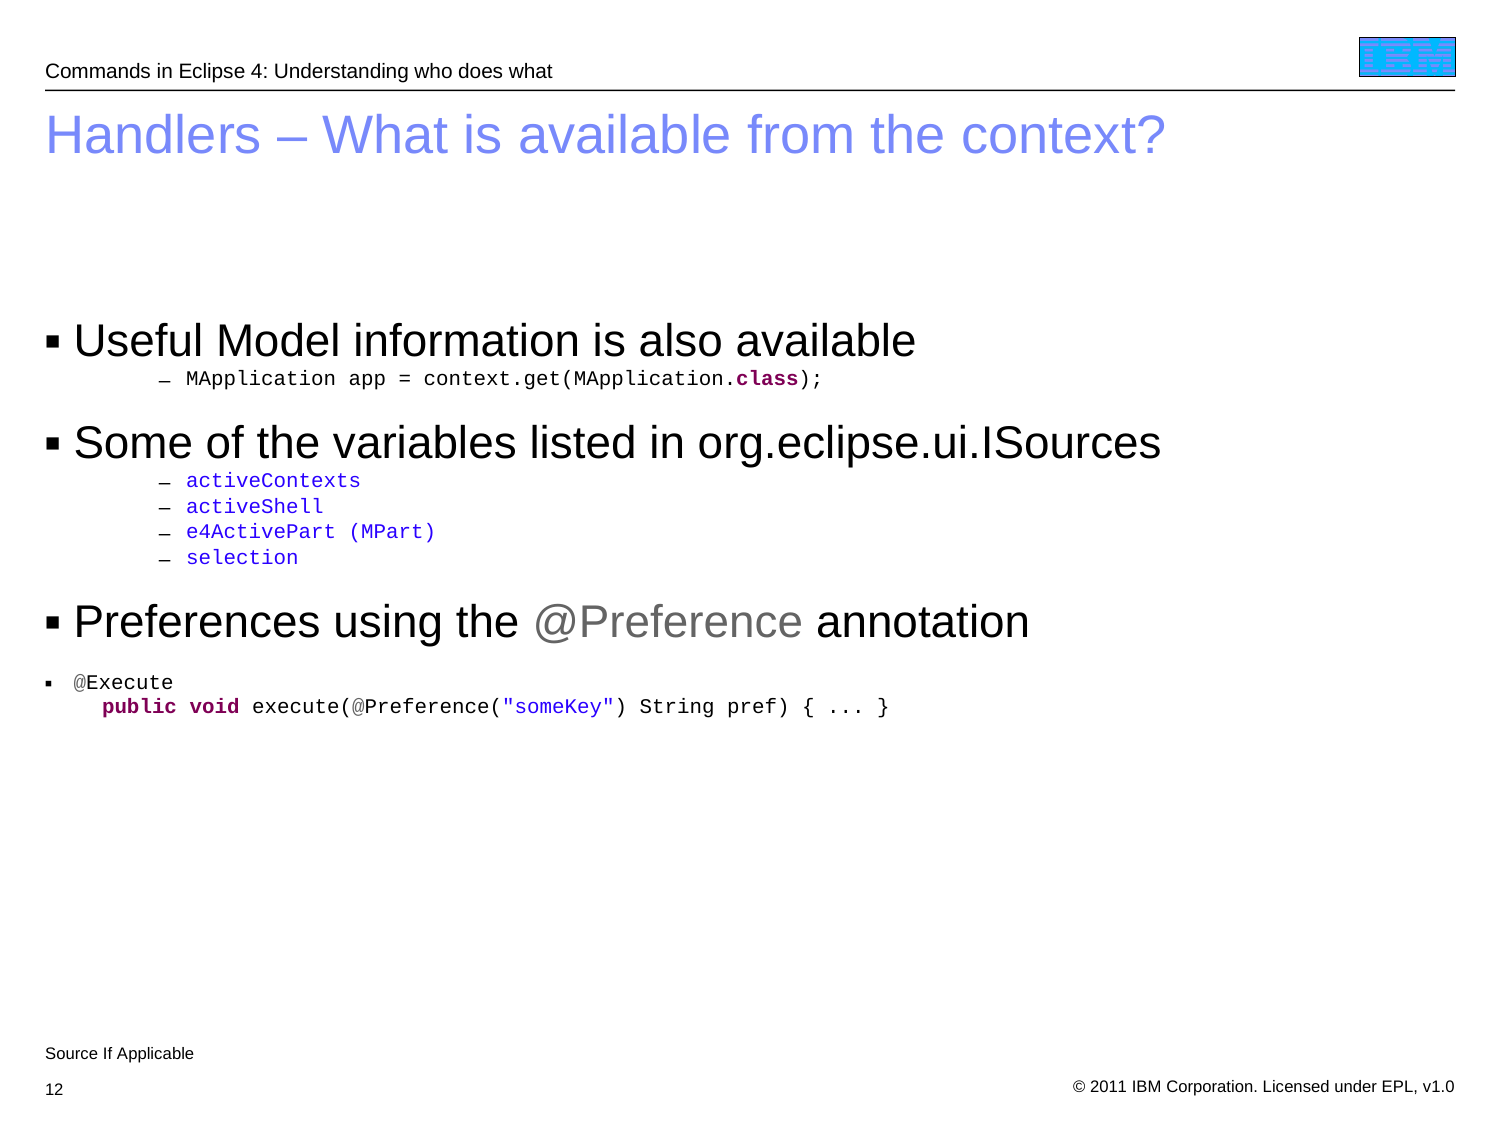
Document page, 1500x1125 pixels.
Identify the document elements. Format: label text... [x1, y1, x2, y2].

text_box Commands in Eclipse 4: Understanding who does what [30, 37, 1306, 83]
text_box Source If Applicable [30, 1021, 1441, 1072]
list Useful Model information is also available MApplication app = context.get(MApplication.class); Some of the variables listed in org.eclipse.ui.ISources activeContexts activeShell e4ActivePart (MPart) selection Preferences using the @Preference annotation @Execute public void execute(@Preference("someKey") String pref) { ... } [30, 307, 1456, 1058]
title Handlers – What is available from the context? [30, 97, 1456, 218]
